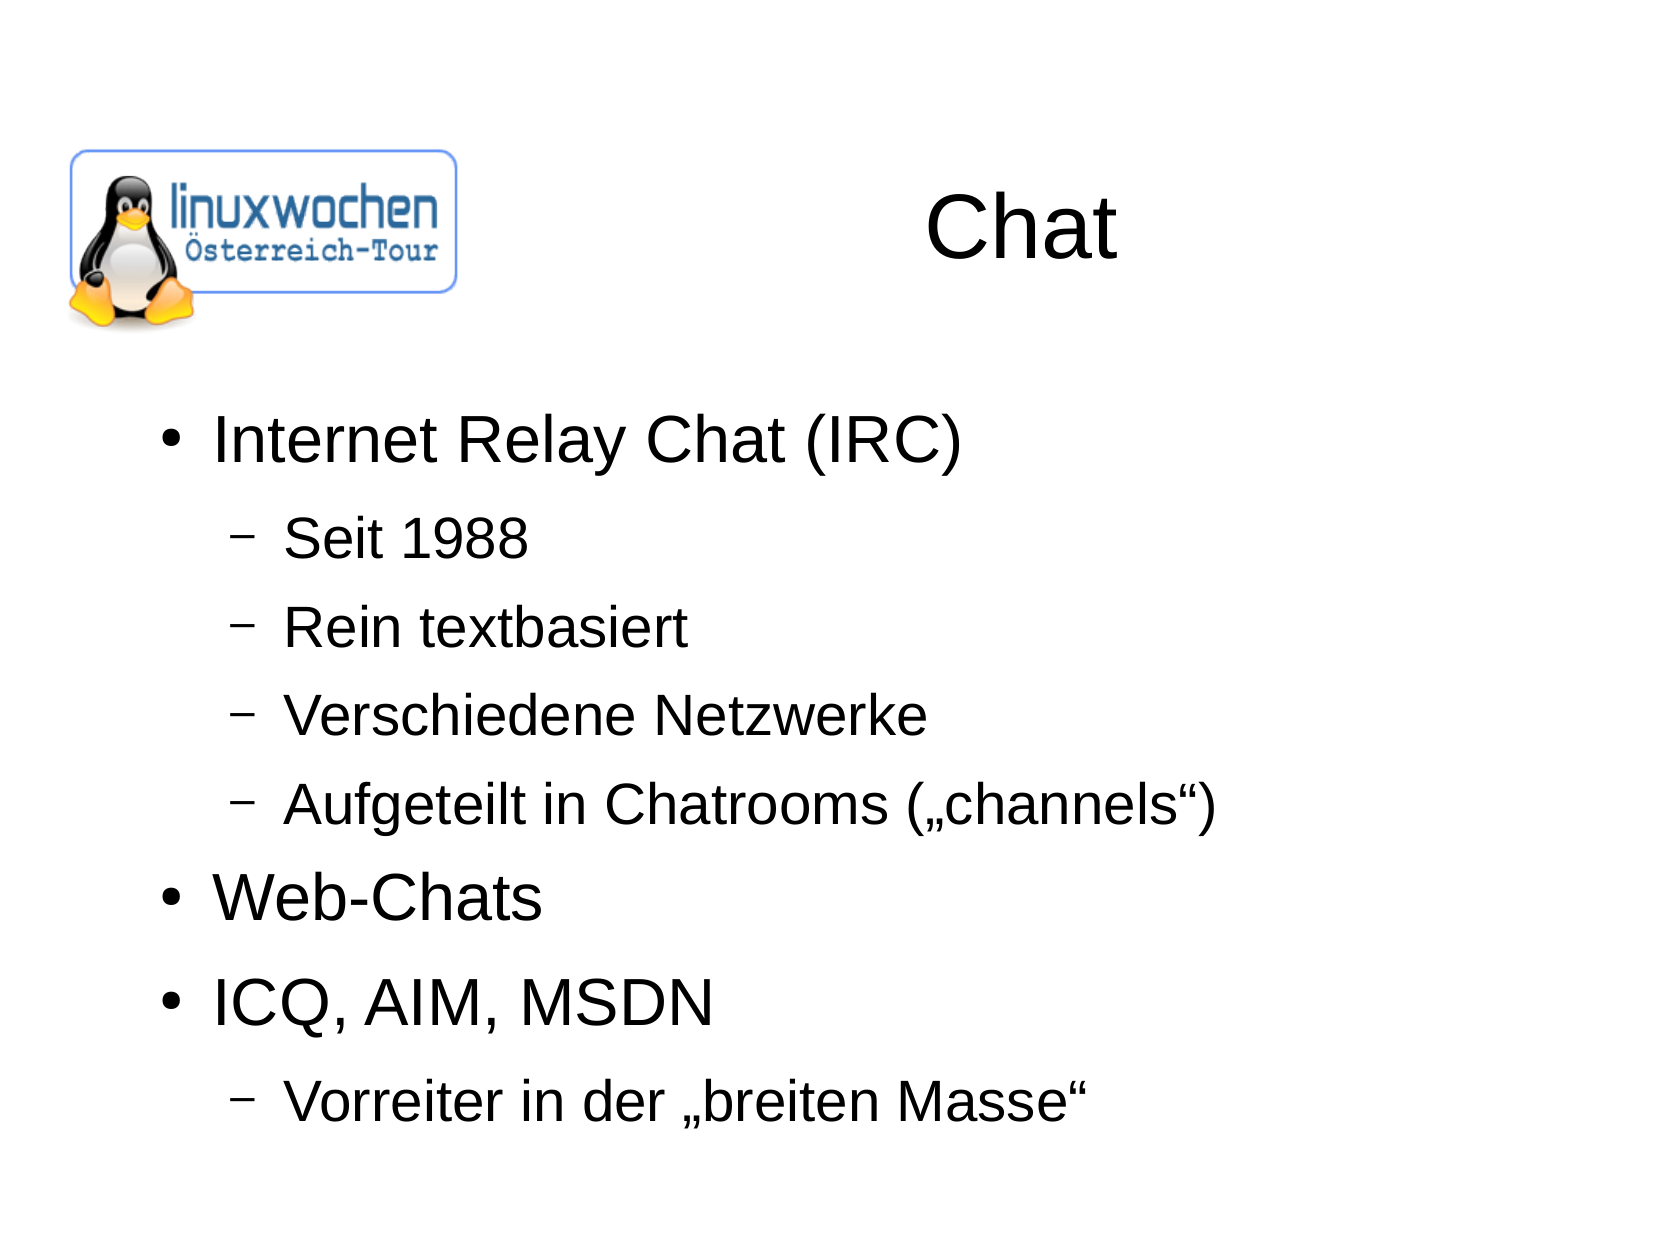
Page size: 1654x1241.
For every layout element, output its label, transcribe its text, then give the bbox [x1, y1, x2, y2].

title Chat [471, 123, 1571, 331]
picture [37, 129, 472, 338]
list Internet Relay Chat (IRC) Seit 1988 Rein textbasiert Verschiedene Netzwerke Aufgeteilt in Chatrooms („channels“) Web-Chats ICQ, AIM, MSDN Vorreiter in der „breiten Masse“ [141, 401, 1536, 1170]
